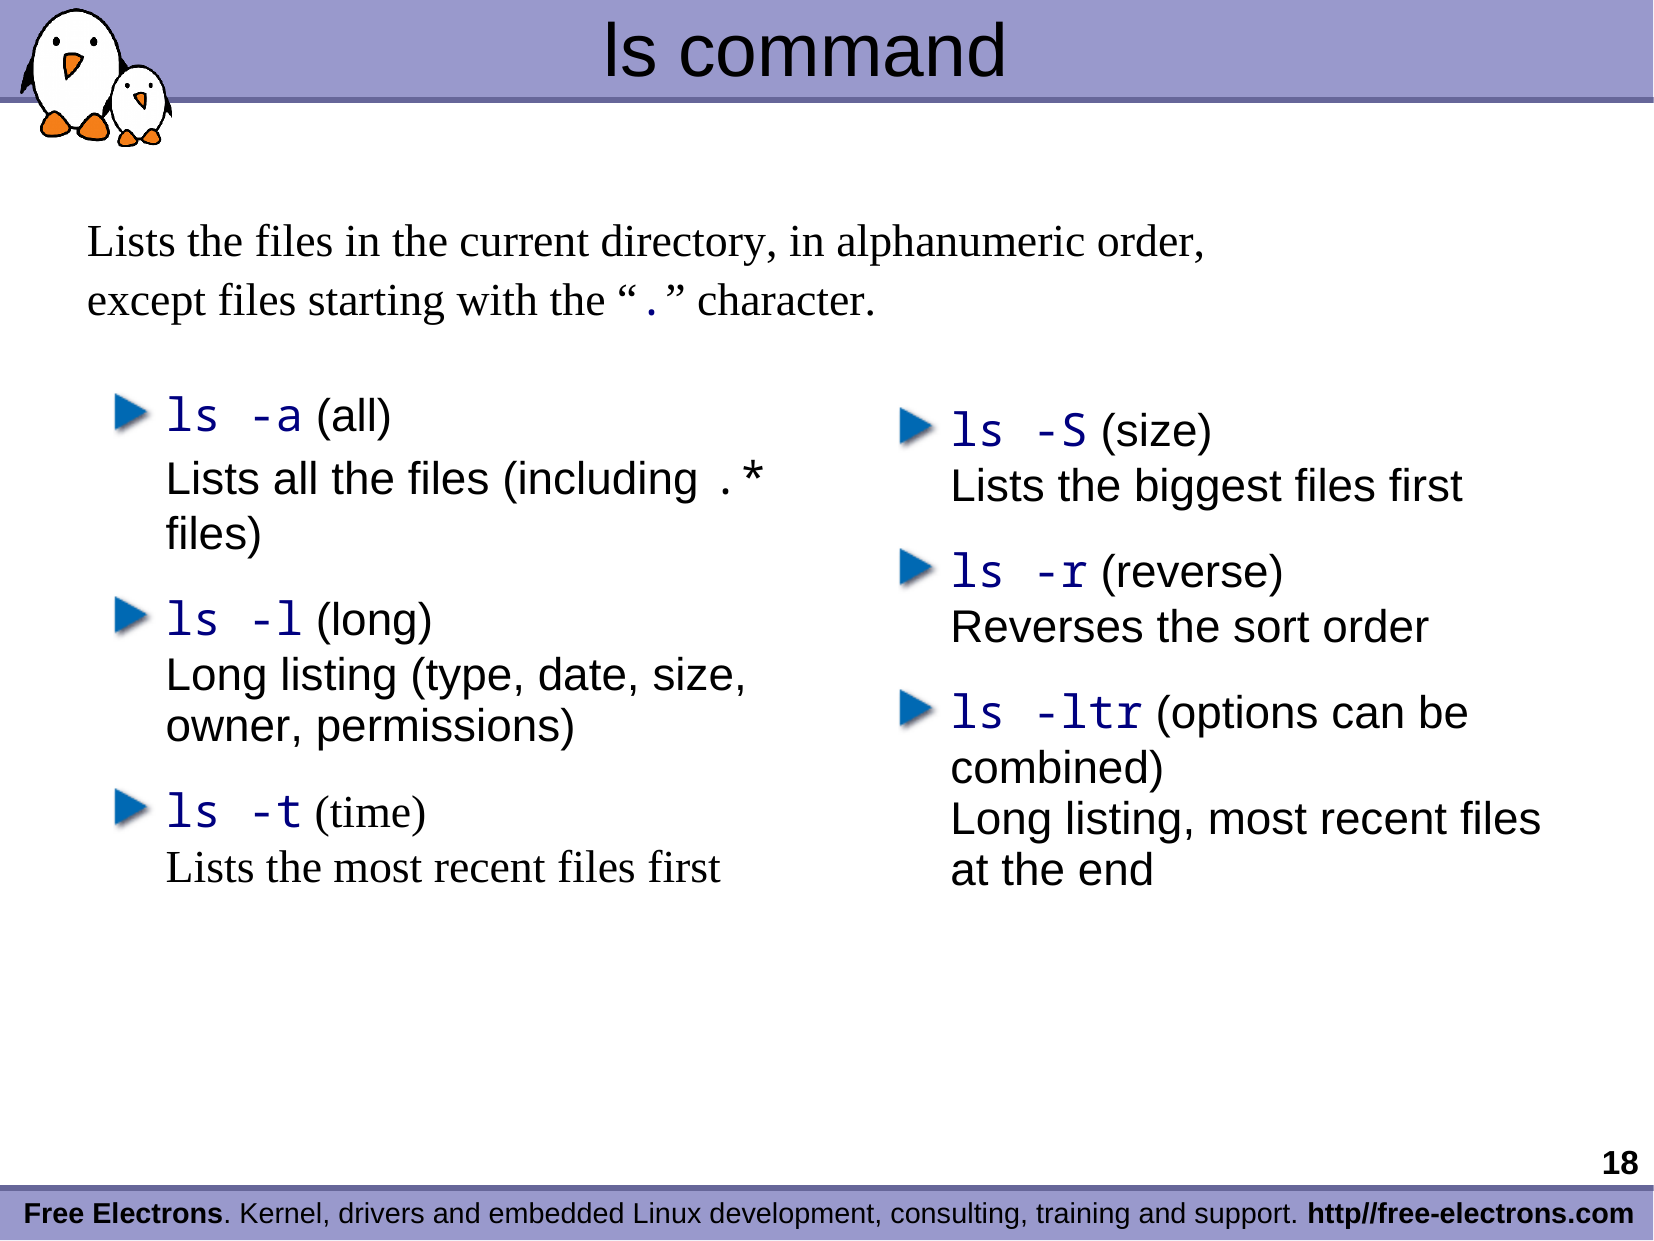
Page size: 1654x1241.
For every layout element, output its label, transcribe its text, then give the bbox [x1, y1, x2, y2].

title ls command [60, 0, 1551, 101]
list ls -S (size) Lists the biggest files first ls -r (reverse) Reverses the sort order ls -ltr (options can be combined) Long listing, most recent files at the end [879, 397, 1569, 975]
list ls -a (all) Lists all the files (including .* files) ls -l (long) Long listing (type, date, size, owner, permissions) ls -t (time) Lists the most recent files first [94, 382, 784, 987]
text_box Lists the files in the current directory, in alphanumeric order, except files starting with the “.” character. [64, 215, 1571, 344]
picture [20, 8, 172, 147]
